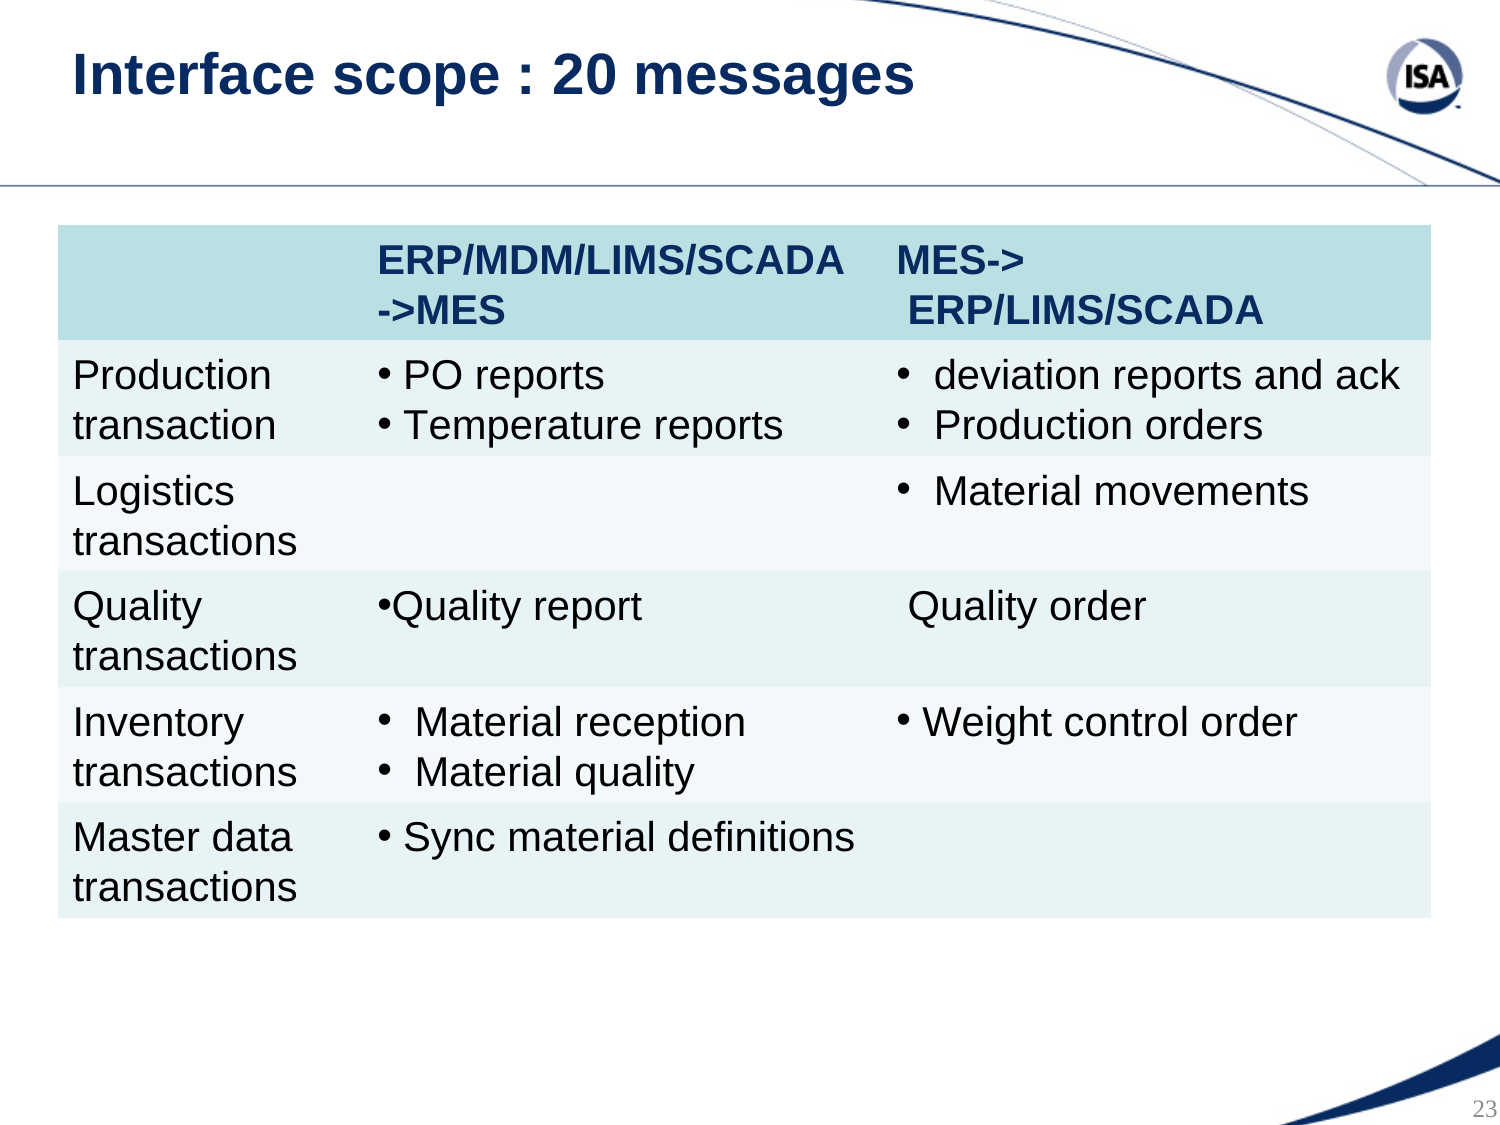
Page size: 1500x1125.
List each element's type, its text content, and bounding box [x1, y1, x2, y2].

table_cell Inventory transactions [58, 687, 362, 802]
table_cell Master data transactions [58, 802, 362, 918]
table_cell Quality transactions [58, 571, 362, 687]
table_cell [882, 802, 1431, 918]
table_cell Quality order [882, 571, 1431, 687]
title Interface scope : 20 messages [57, 28, 1333, 217]
table_cell Material reception Material quality [362, 687, 882, 802]
table_cell PO reports Temperature reports [362, 340, 882, 456]
table_cell Material movements [882, 456, 1431, 571]
table_cell [362, 456, 882, 571]
table_header ERP/MDM/LIMS/SCADA ->MES [362, 225, 882, 340]
table_cell Quality report [362, 571, 882, 687]
table_cell Production transaction [58, 340, 362, 456]
picture [0, 0, 1500, 1125]
table_cell Sync material definitions [362, 802, 882, 918]
table_header MES-> ERP/LIMS/SCADA [882, 225, 1431, 340]
table_header [58, 225, 362, 340]
list [57, 224, 1413, 988]
table_cell deviation reports and ack Production orders [882, 340, 1431, 456]
table_cell Weight control order [882, 687, 1431, 802]
table_cell Logistics transactions [58, 456, 362, 571]
